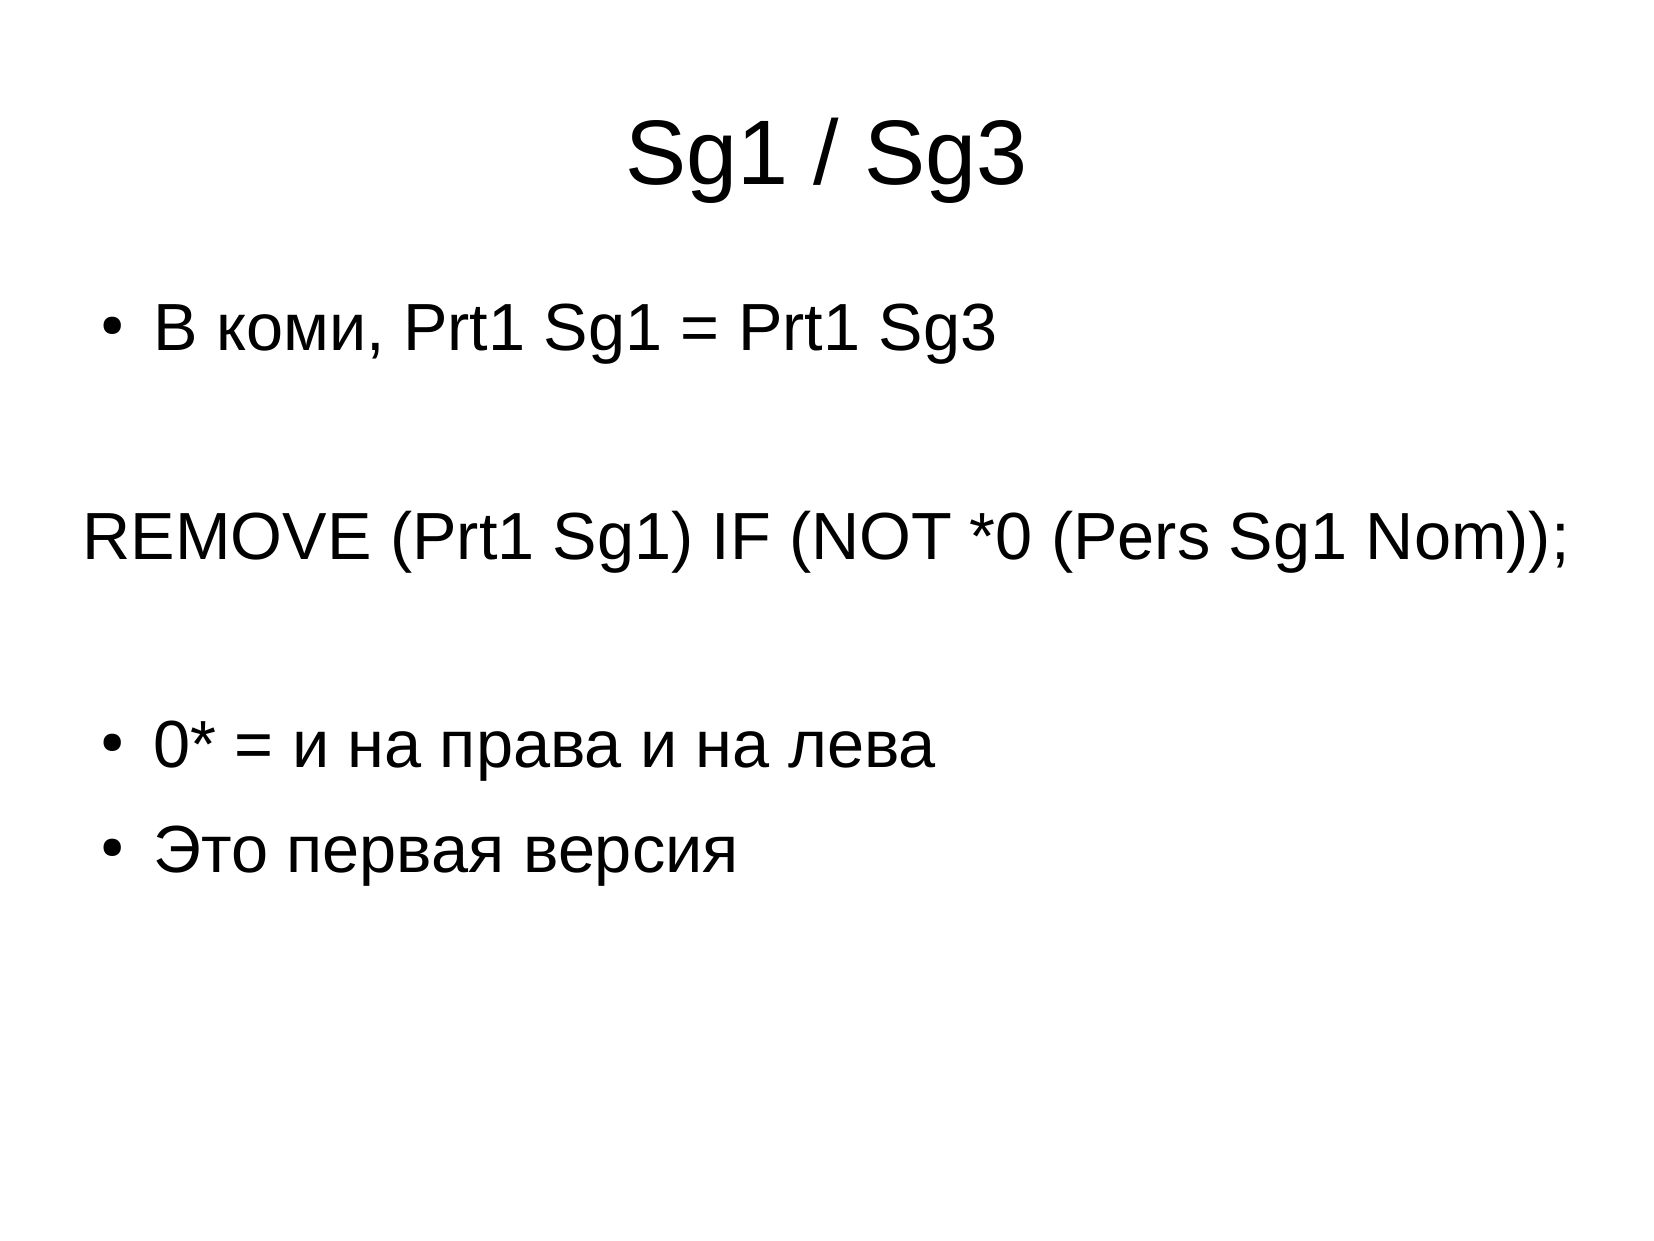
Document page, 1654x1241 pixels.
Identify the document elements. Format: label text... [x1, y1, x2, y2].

list В коми, Prt1 Sg1 = Prt1 Sg3 REMOVE (Prt1 Sg1) IF (NOT *0 (Pers Sg1 Nom)); 0* = и на права и на лева Это первая версия [82, 290, 1625, 1109]
title Sg1 / Sg3 [82, 49, 1571, 257]
